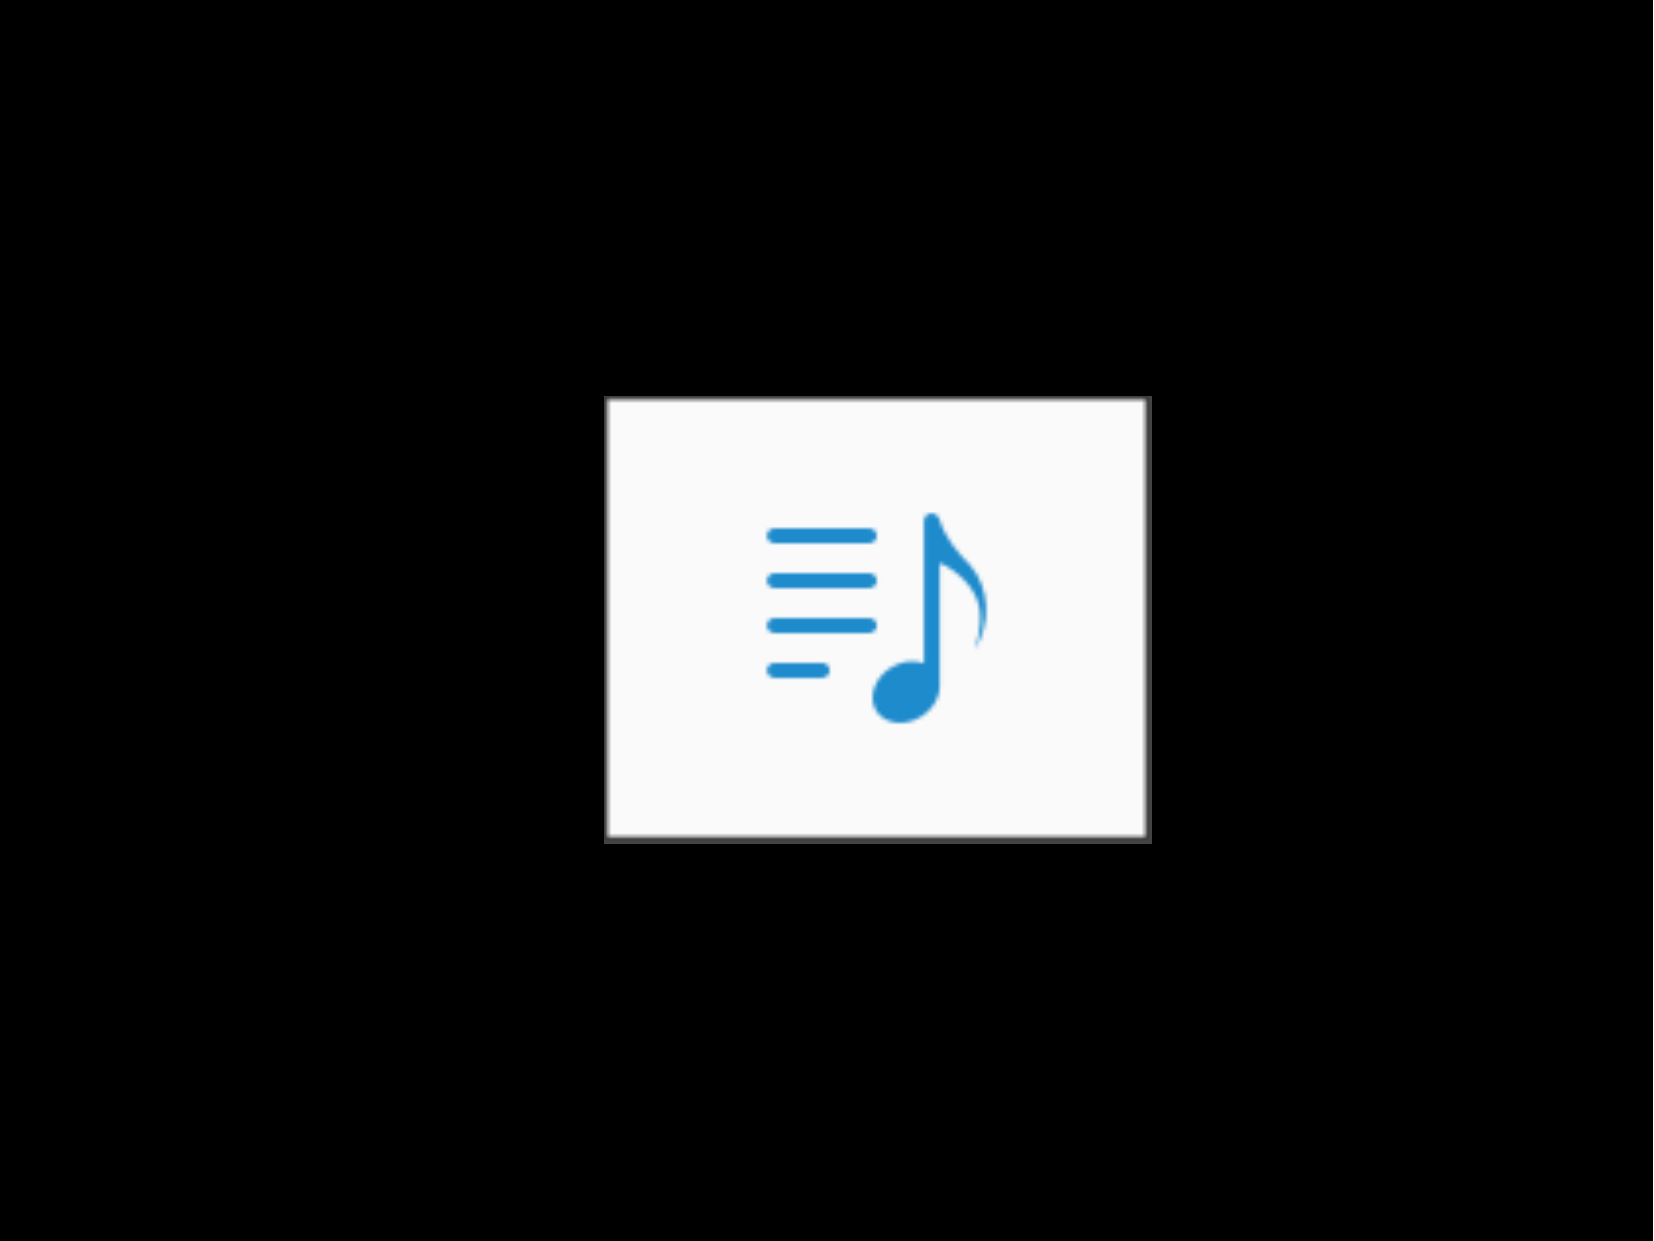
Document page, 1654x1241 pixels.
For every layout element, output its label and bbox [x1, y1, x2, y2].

text_box [603, 394, 1153, 845]
